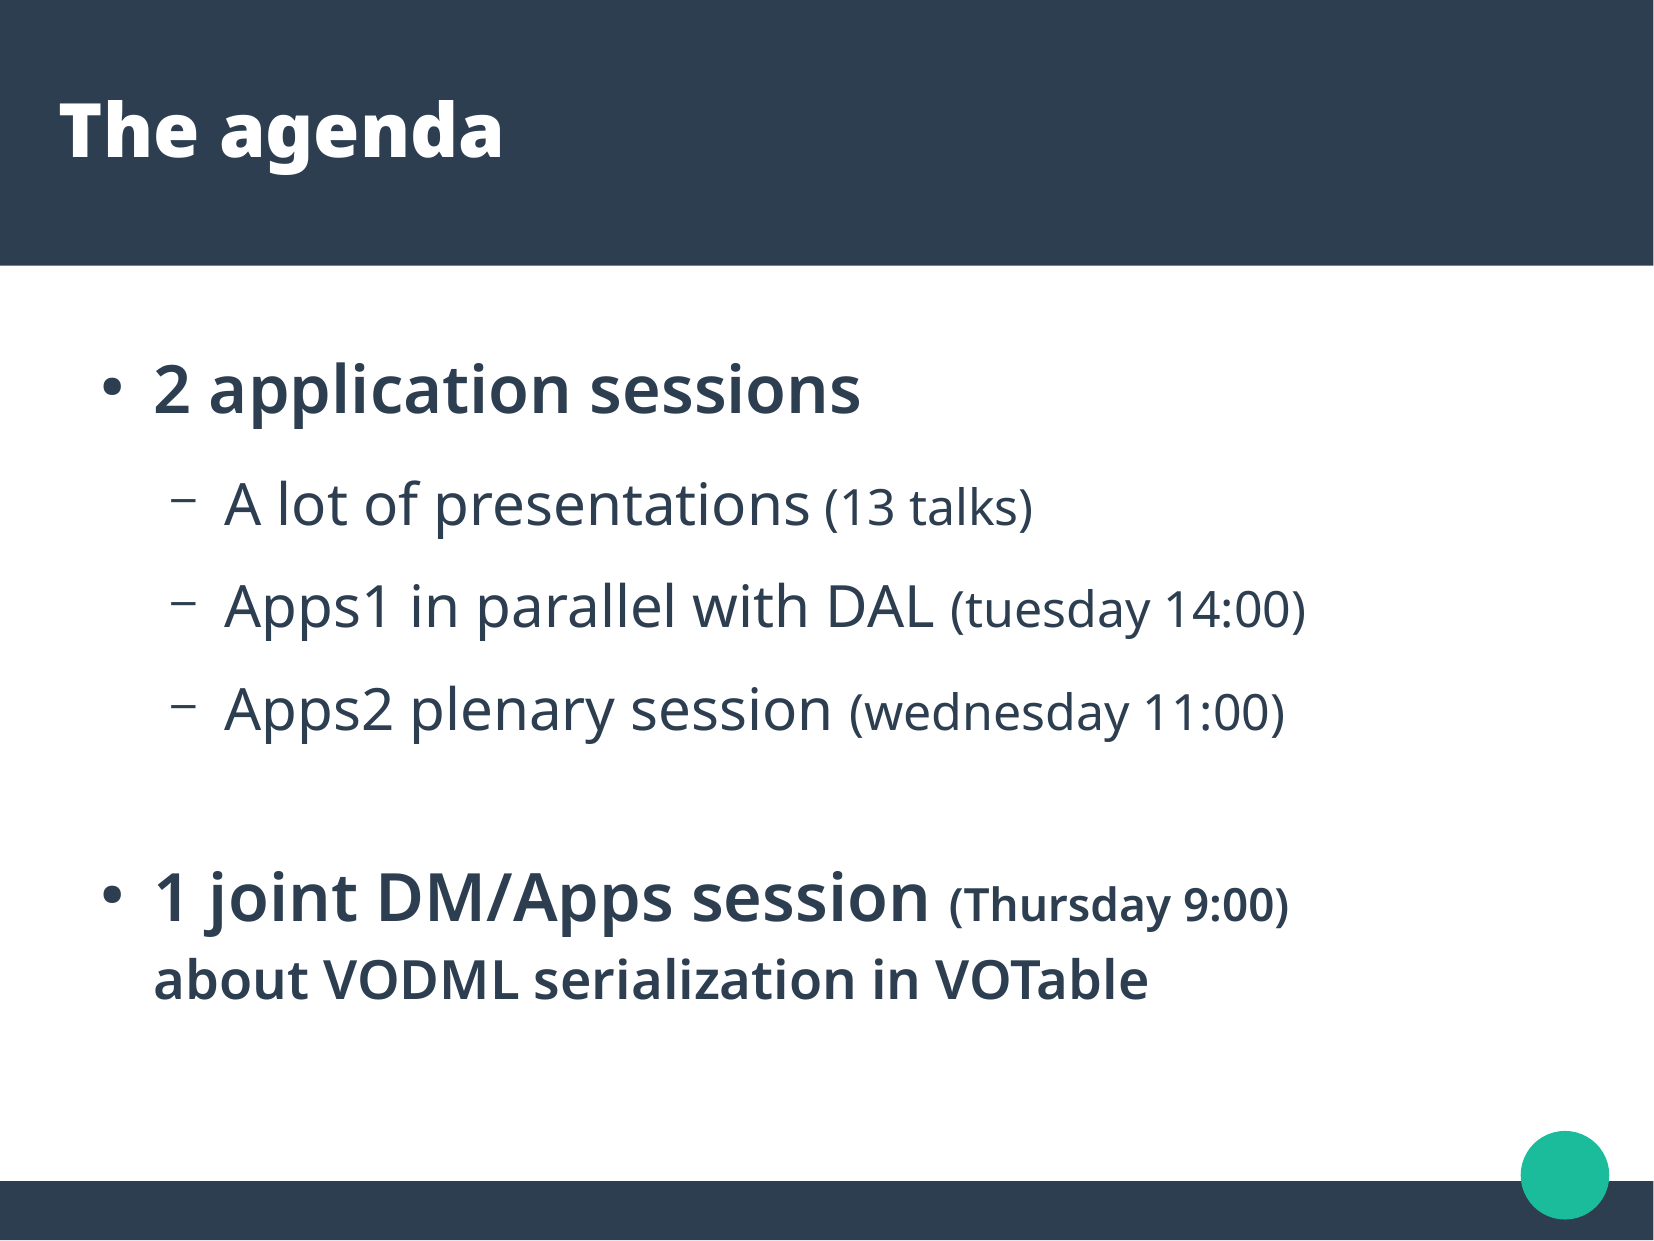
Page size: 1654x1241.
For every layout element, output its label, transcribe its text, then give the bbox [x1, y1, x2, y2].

list 2 application sessions A lot of presentations (13 talks) Apps1 in parallel with DAL (tuesday 14:00) Apps2 plenary session (wednesday 11:00) 1 joint DM/Apps session (Thursday 9:00) about VODML serialization in VOTable [82, 342, 1571, 1146]
title The agenda [59, 49, 1595, 207]
